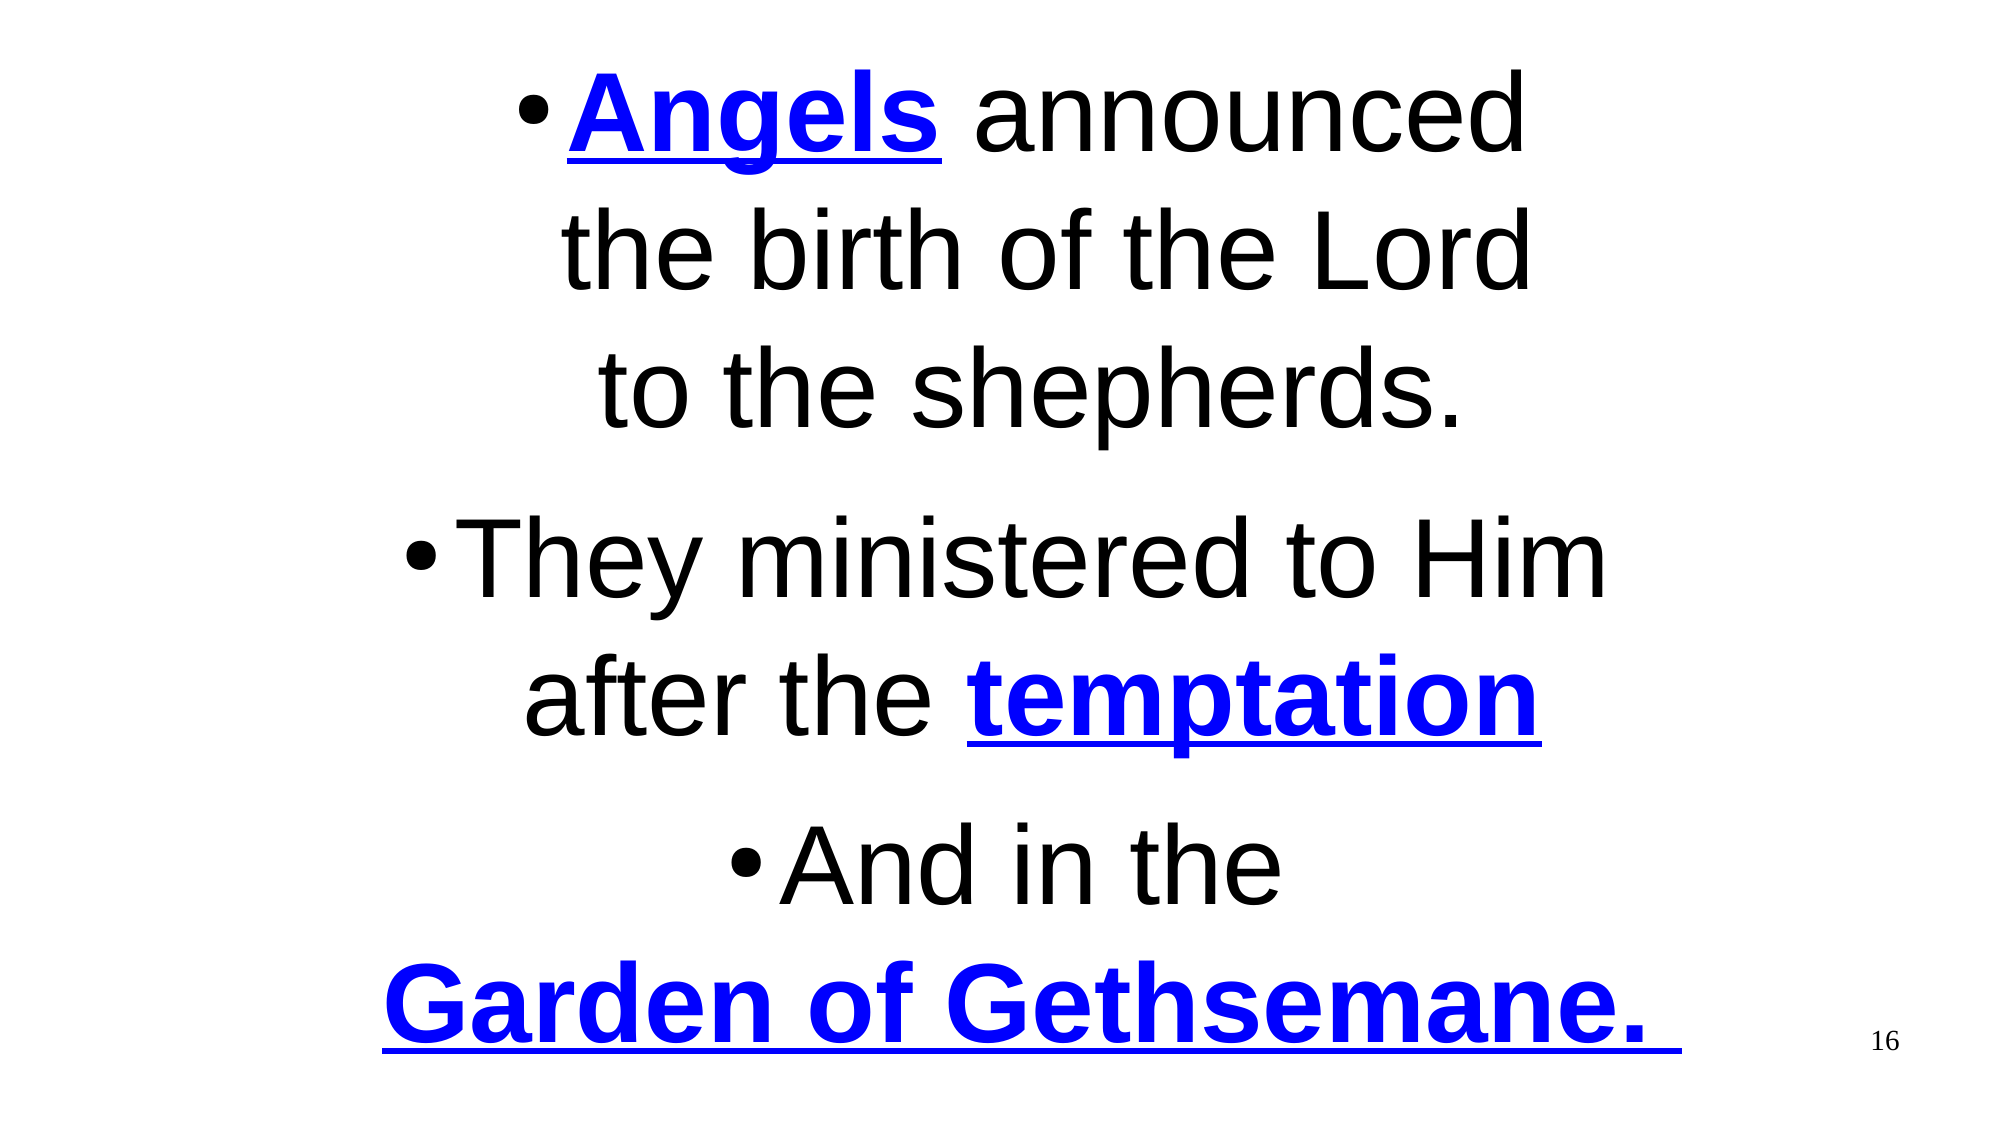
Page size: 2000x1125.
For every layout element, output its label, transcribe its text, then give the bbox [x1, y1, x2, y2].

list Angels announced the birth of the Lord to the shepherds. They ministered to Him after the temptation And in the Garden of Gethsemane. [37, 37, 1988, 1088]
